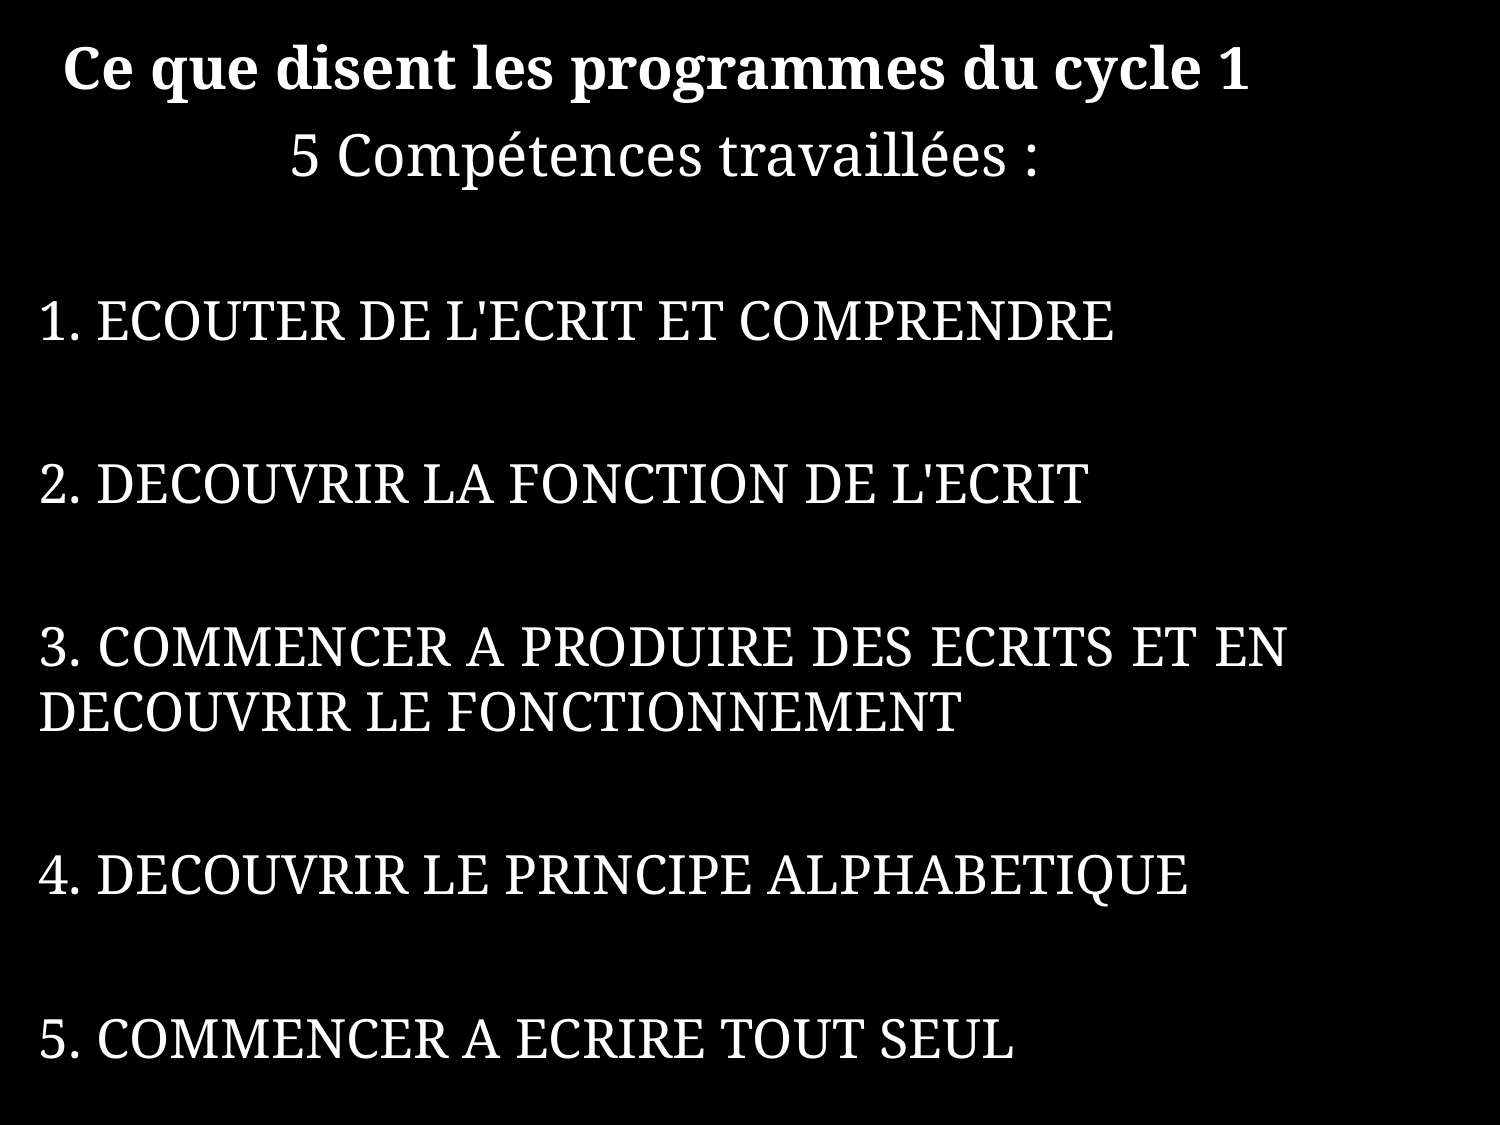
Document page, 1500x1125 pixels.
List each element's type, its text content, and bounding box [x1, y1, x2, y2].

subtitle Ce que disent les programmes du cycle 1 5 Compétences travaillées : 1. ECOUTER DE L'ECRIT ET COMPRENDRE 2. DECOUVRIR LA FONCTION DE L'ECRIT 3. COMMENCER A PRODUIRE DES ECRITS ET EN DECOUVRIR LE FONCTIONNEMENT 4. DECOUVRIR LE PRINCIPE ALPHABETIQUE 5. COMMENCER A ECRIRE TOUT SEUL [23, 23, 1477, 1087]
